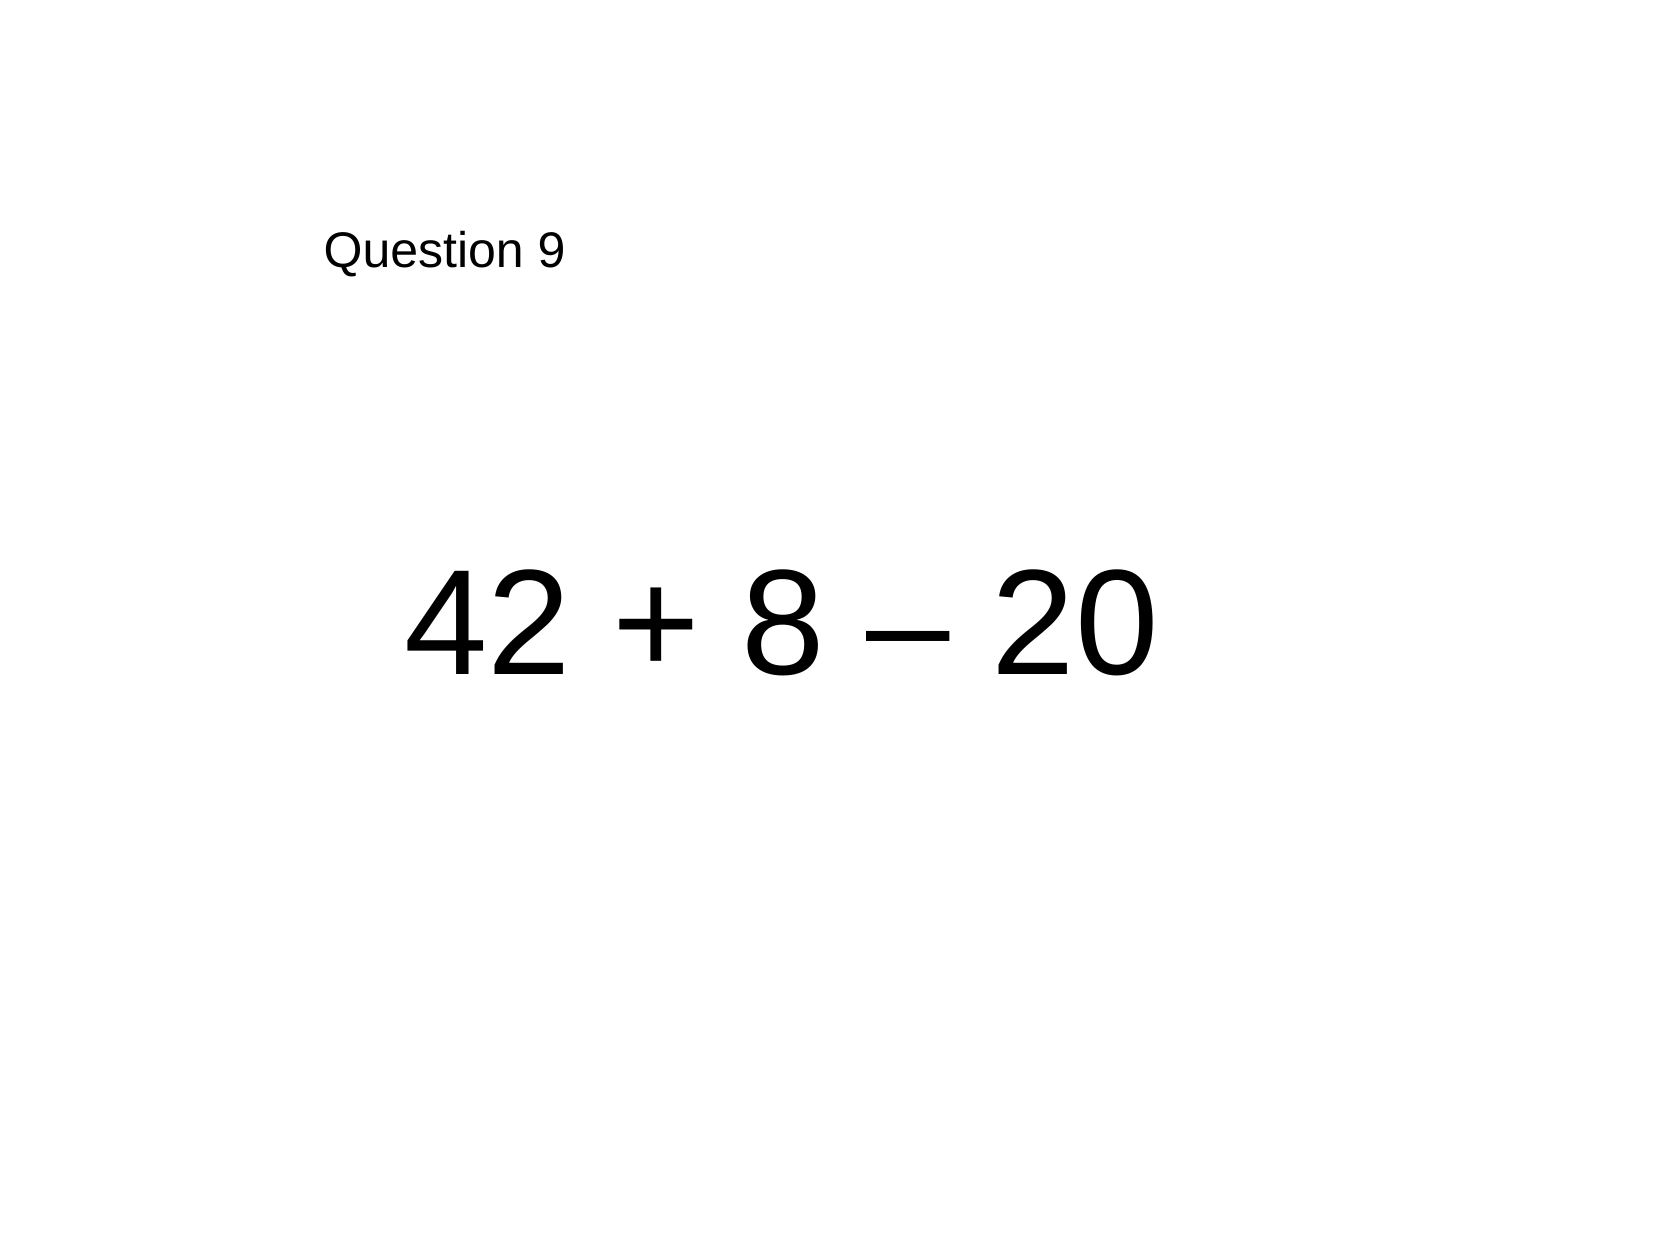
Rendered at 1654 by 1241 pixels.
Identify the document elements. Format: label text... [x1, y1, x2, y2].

text_box 42 + 8 – 20 [389, 531, 1217, 714]
text_box Question 9 [309, 214, 581, 286]
